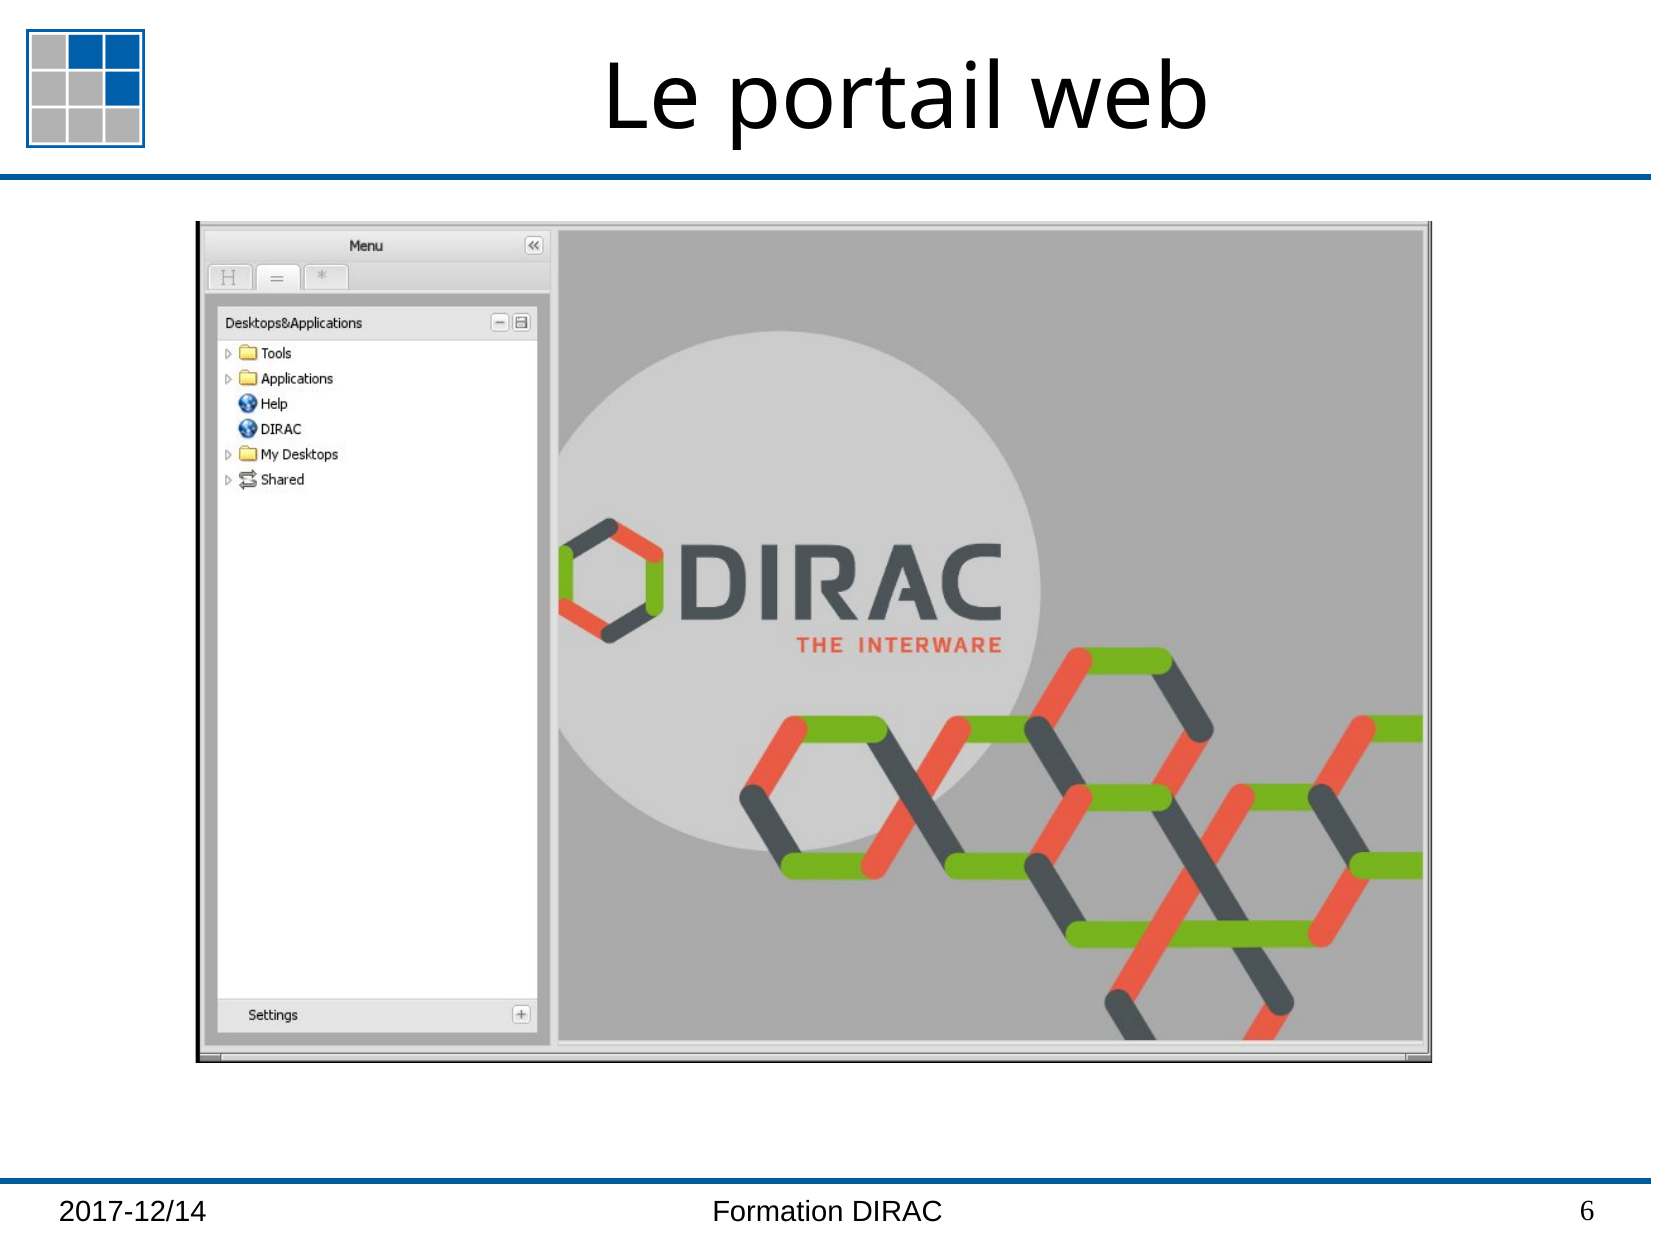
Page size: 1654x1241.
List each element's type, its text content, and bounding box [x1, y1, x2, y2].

picture [195, 221, 1433, 1063]
title Le portail web [162, 43, 1651, 144]
picture [26, 29, 145, 148]
